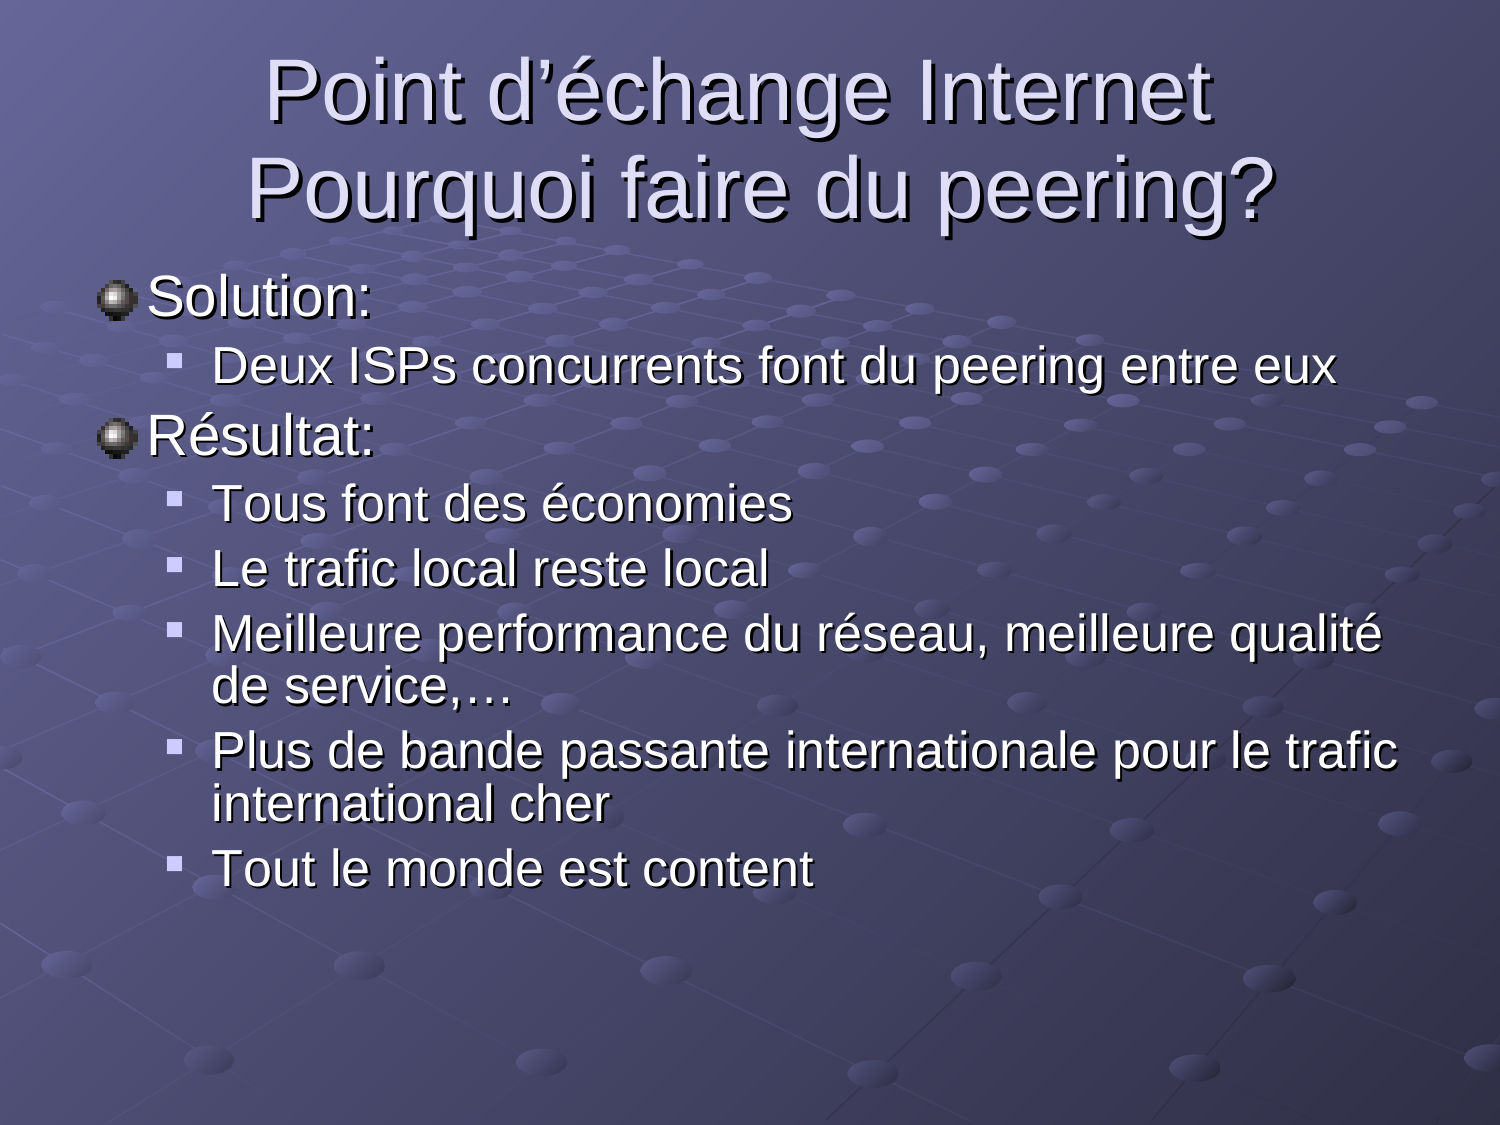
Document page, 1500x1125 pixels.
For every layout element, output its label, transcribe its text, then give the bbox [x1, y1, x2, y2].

title Point d’échange Internet Pourquoi faire du peering? [75, 26, 1426, 252]
list Solution: Deux ISPs concurrents font du peering entre eux Résultat: Tous font des économies Le trafic local reste local Meilleure performance du réseau, meilleure qualité de service,… Plus de bande passante internationale pour le trafic international cher Tout le monde est content [75, 262, 1426, 1007]
